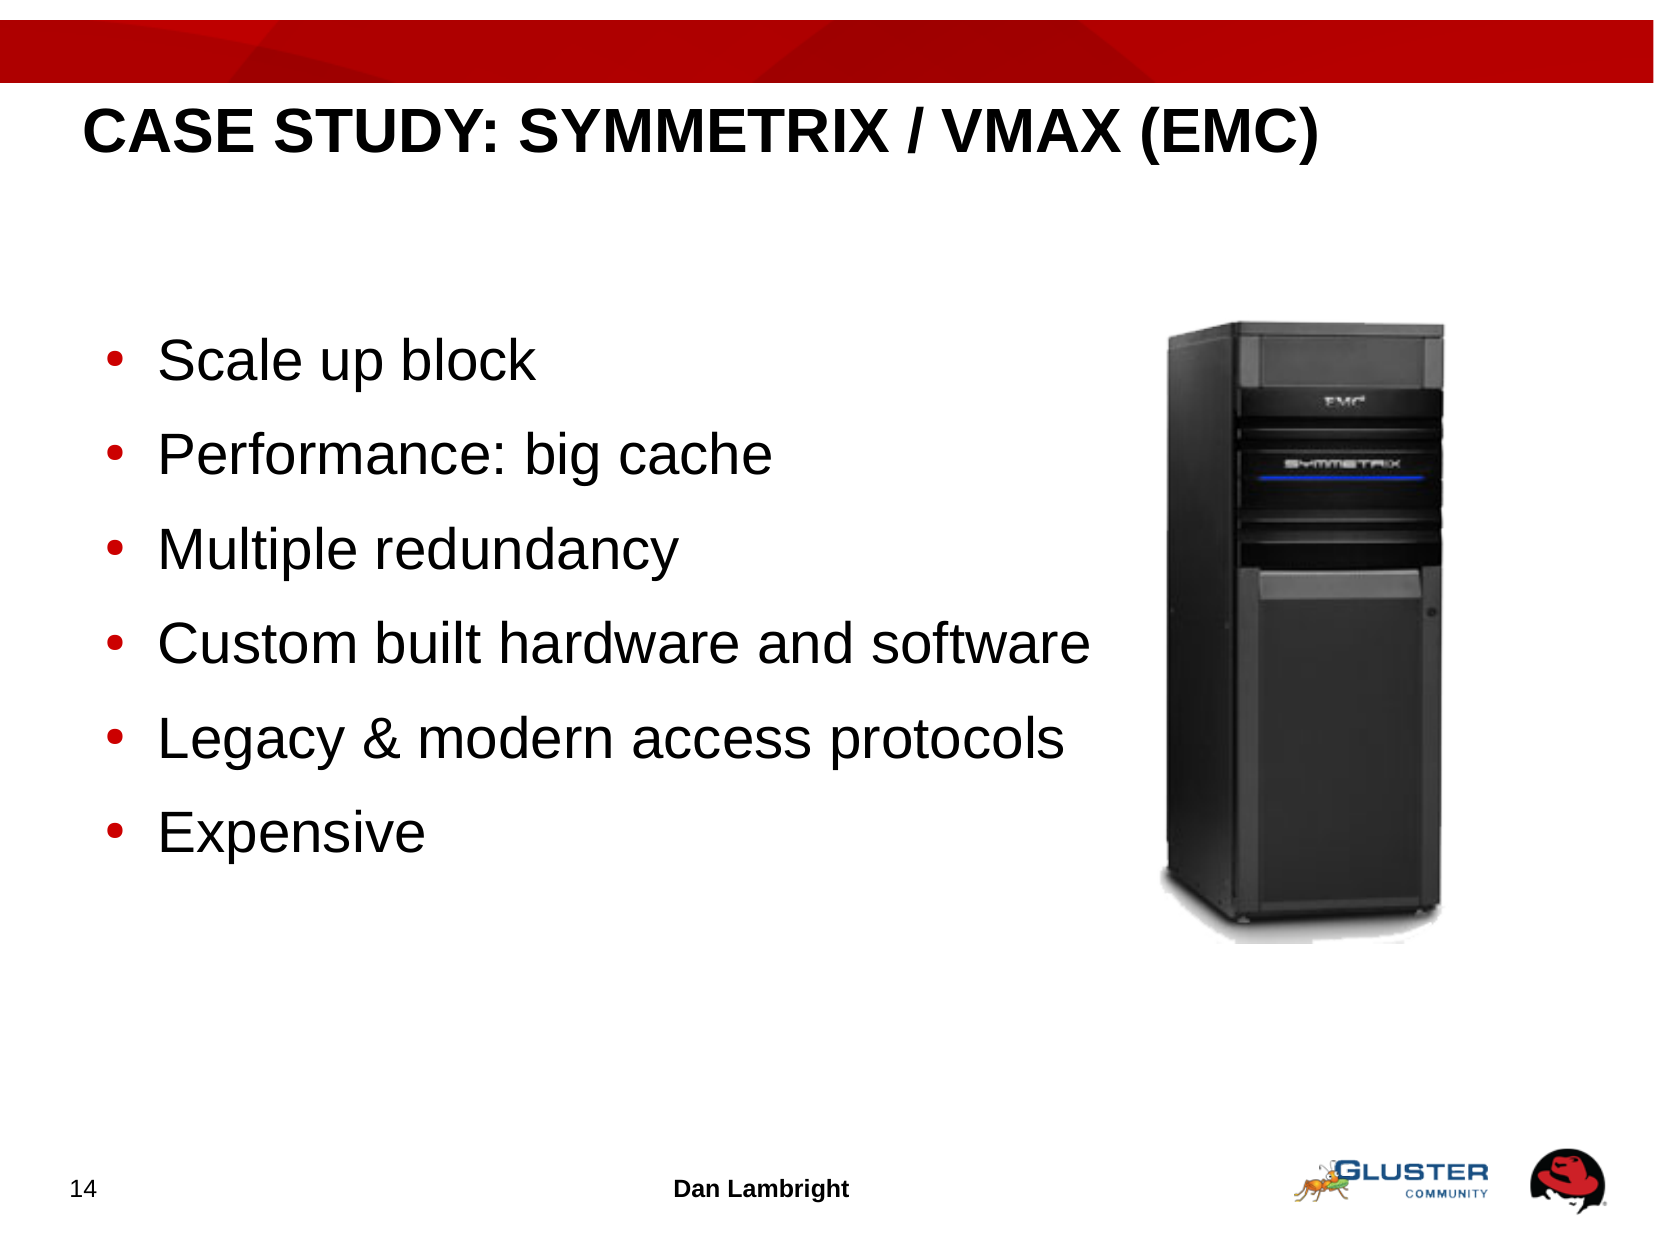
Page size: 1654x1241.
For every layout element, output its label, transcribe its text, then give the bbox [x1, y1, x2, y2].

title CASE STUDY: SYMMETRIX / VMAX (EMC) [82, 37, 1571, 226]
picture [0, 20, 1654, 83]
picture [1529, 1146, 1613, 1224]
list Scale up block Performance: big cache Multiple redundancy Custom built hardware and software Legacy & modern access protocols Expensive [86, 232, 1576, 1045]
picture [1052, 304, 1553, 944]
picture [1294, 1158, 1488, 1203]
